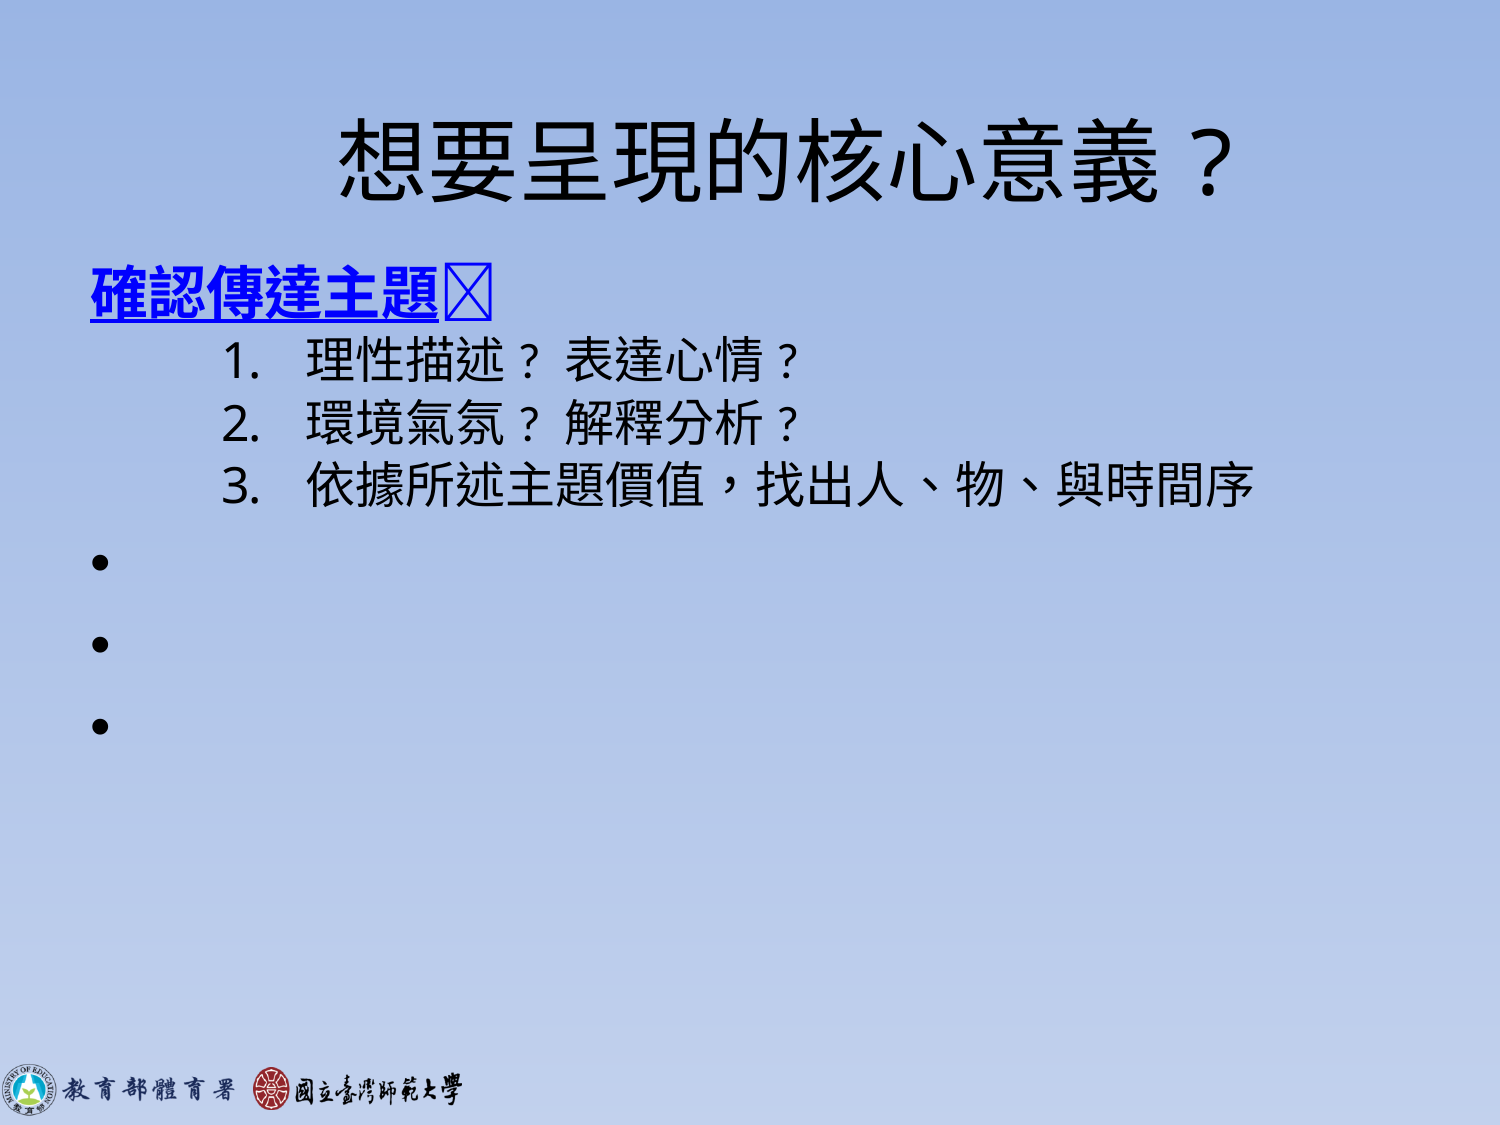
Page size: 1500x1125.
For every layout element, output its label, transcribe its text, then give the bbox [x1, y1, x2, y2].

list 確認傳達主題 理性描述? 表達心情? 環境氣氛? 解釋分析? 依據所述主題價值，找出人、物、與時間序 [75, 262, 1426, 1005]
title 想要呈現的核心意義? [150, 83, 1426, 234]
